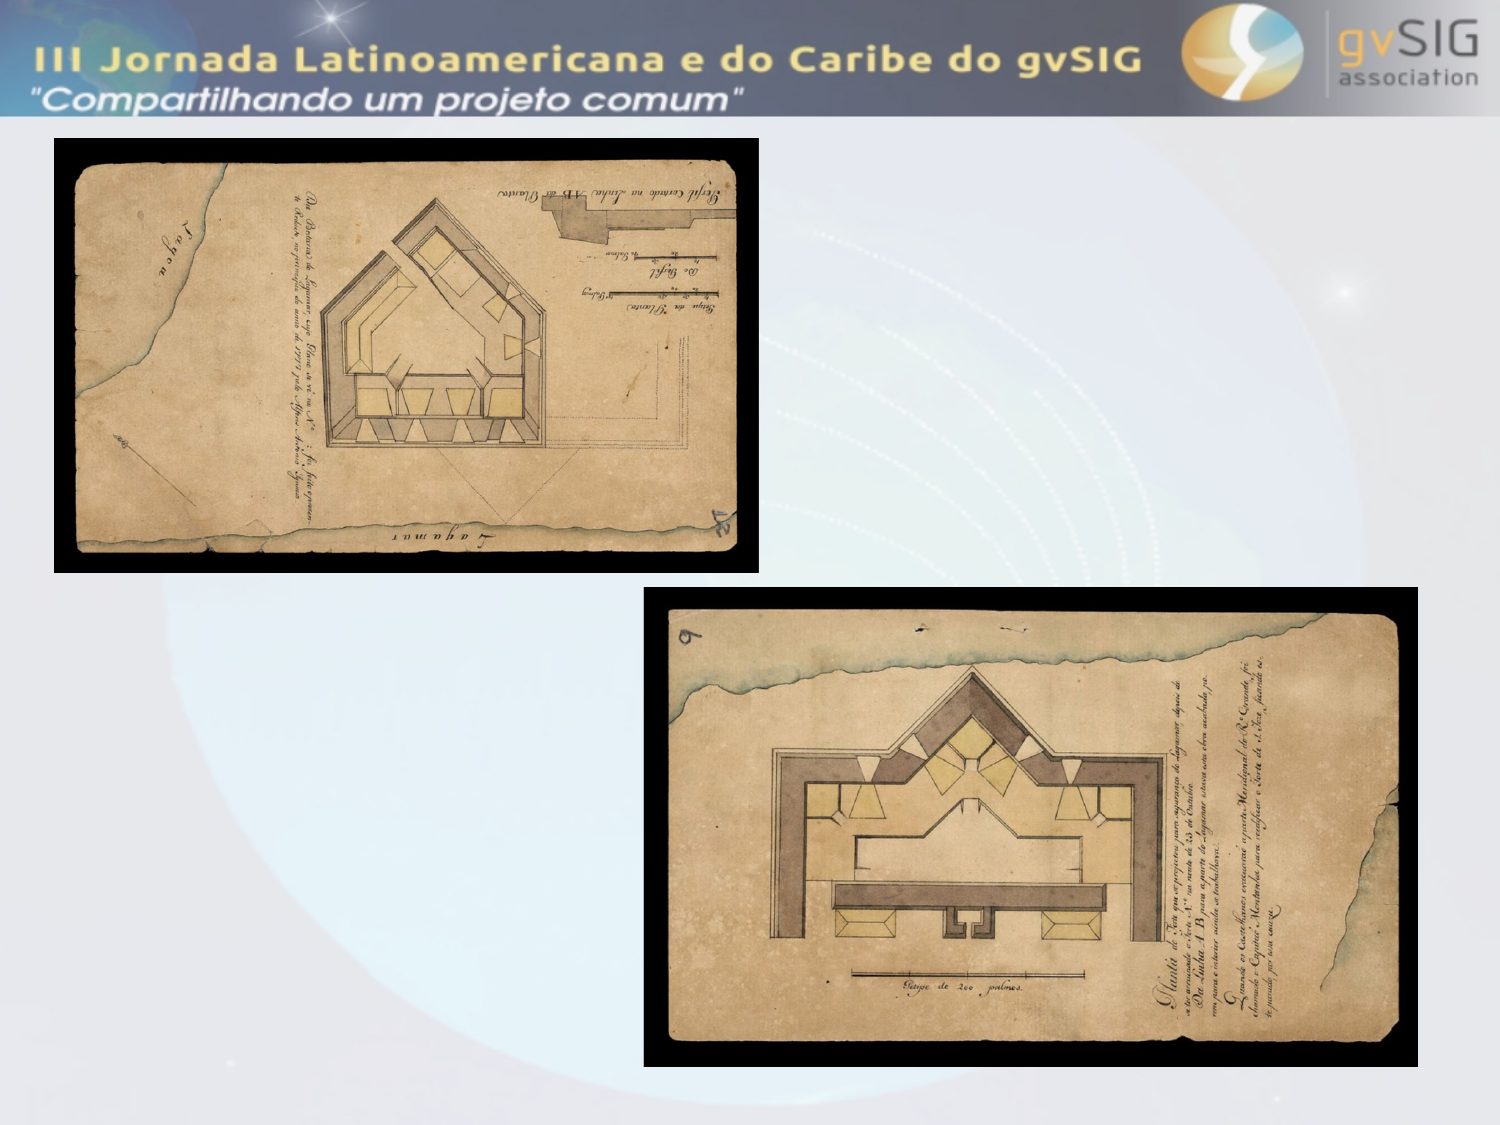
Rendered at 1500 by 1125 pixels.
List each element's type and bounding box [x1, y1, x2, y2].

picture [643, 586, 1418, 1067]
picture [53, 137, 759, 573]
